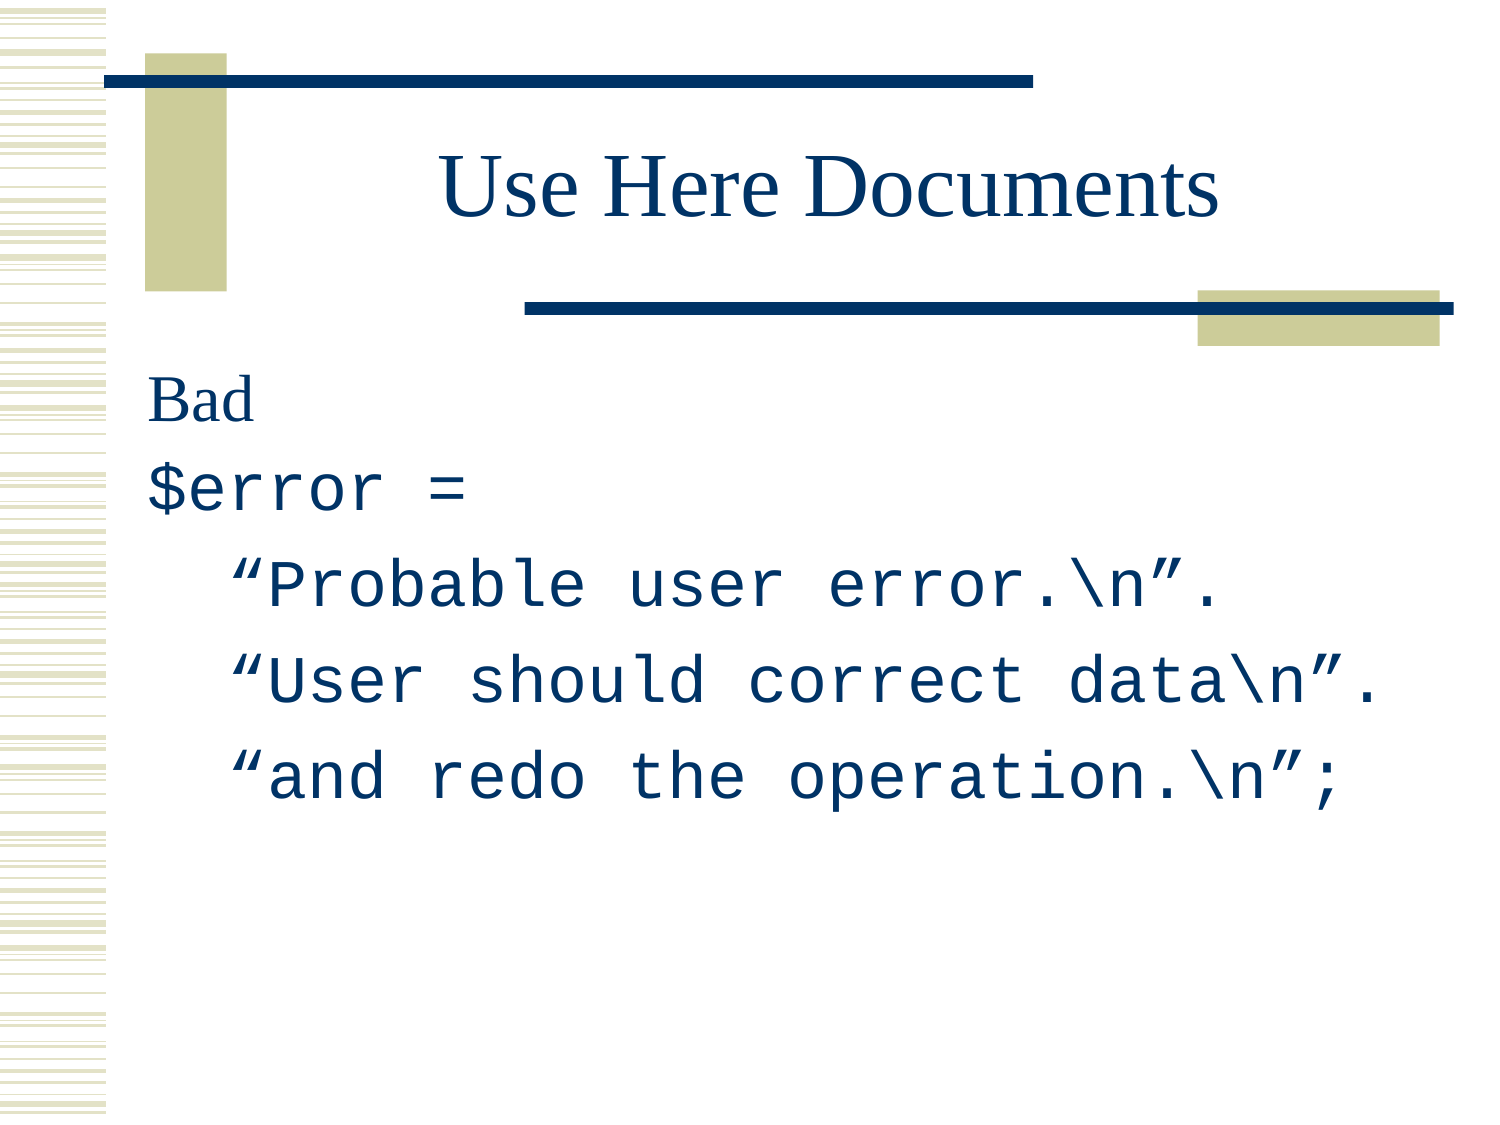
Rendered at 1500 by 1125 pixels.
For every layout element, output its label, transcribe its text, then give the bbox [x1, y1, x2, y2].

list Bad $error = “Probable user error.\n”. “User should correct data\n”. “and redo the operation.\n”; [132, 363, 1439, 1000]
title Use Here Documents [225, 99, 1436, 288]
